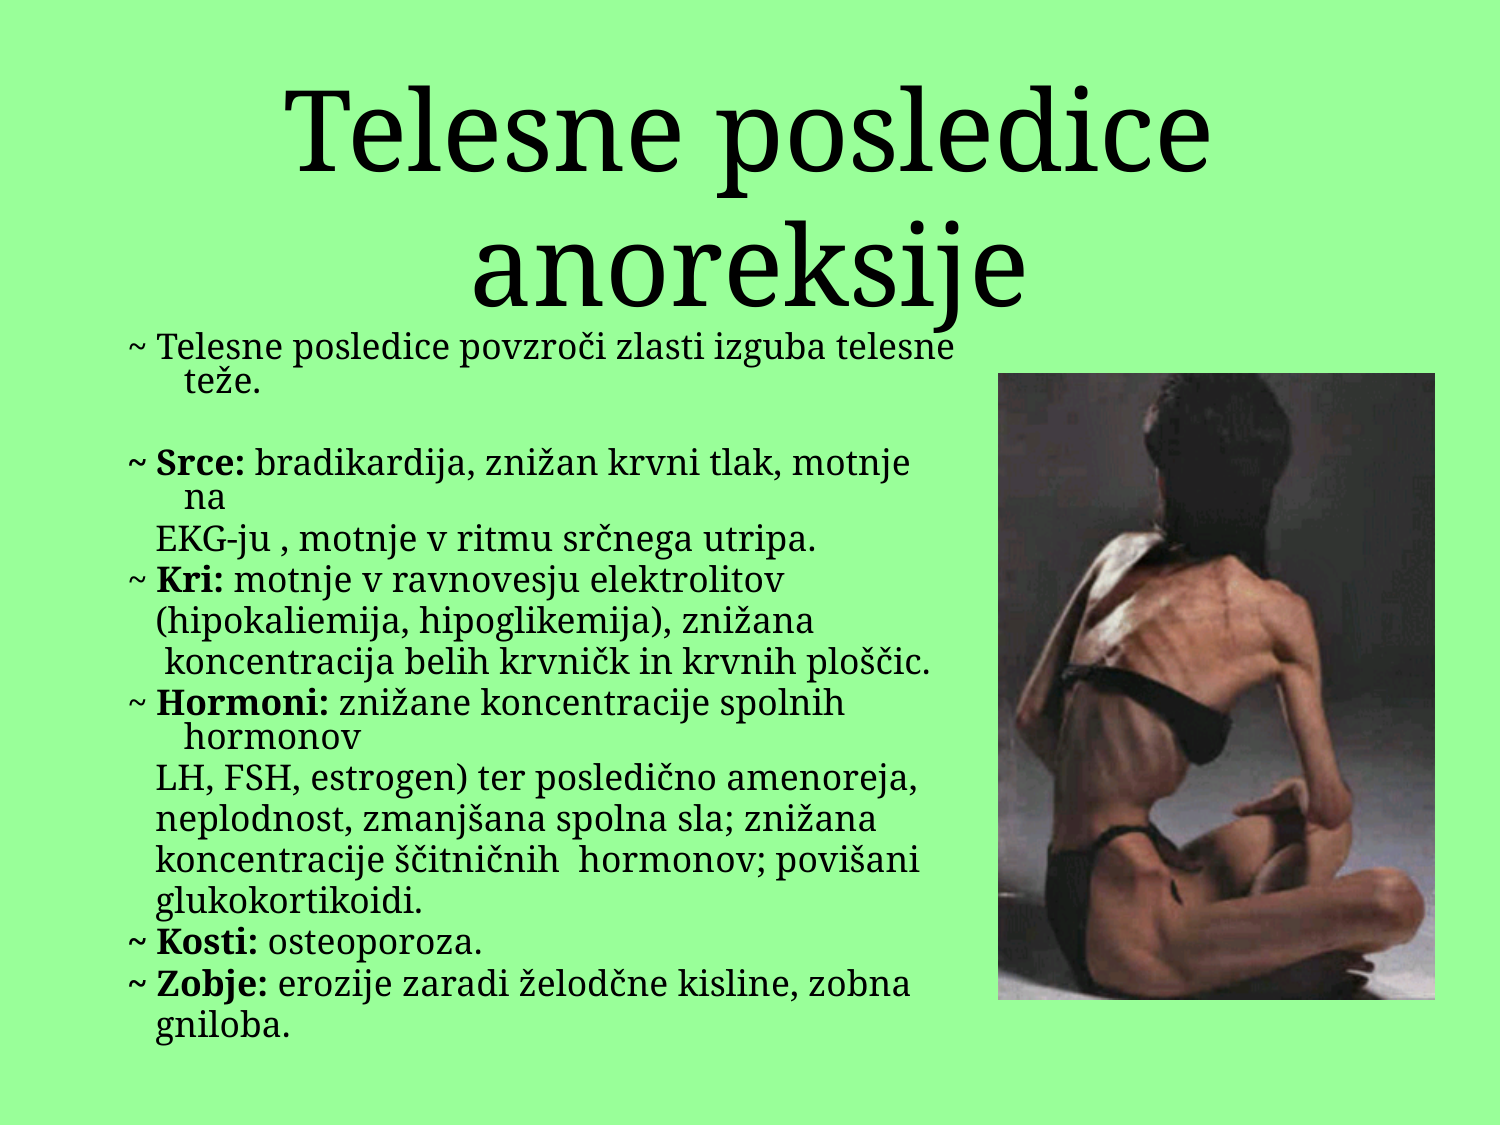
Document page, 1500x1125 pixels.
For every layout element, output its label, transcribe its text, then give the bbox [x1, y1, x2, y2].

list ~ Telesne posledice povzroči zlasti izguba telesne teže. ~ Srce: bradikardija, znižan krvni tlak, motnje na EKG-ju , motnje v ritmu srčnega utripa. ~ Kri: motnje v ravnovesju elektrolitov (hipokaliemija, hipoglikemija), znižana koncentracija belih krvničk in krvnih ploščic. ~ Hormoni: znižane koncentracije spolnih hormonov LH, FSH, estrogen) ter posledično amenoreja, neplodnost, zmanjšana spolna sla; znižana koncentracije ščitničnih hormonov; povišani glukokortikoidi. ~ Kosti: osteoporoza. ~ Zobje: erozije zaradi želodčne kisline, zobna gniloba. [112, 324, 975, 1071]
picture [998, 373, 1435, 1000]
title Telesne posledice anoreksije [112, 99, 1388, 288]
